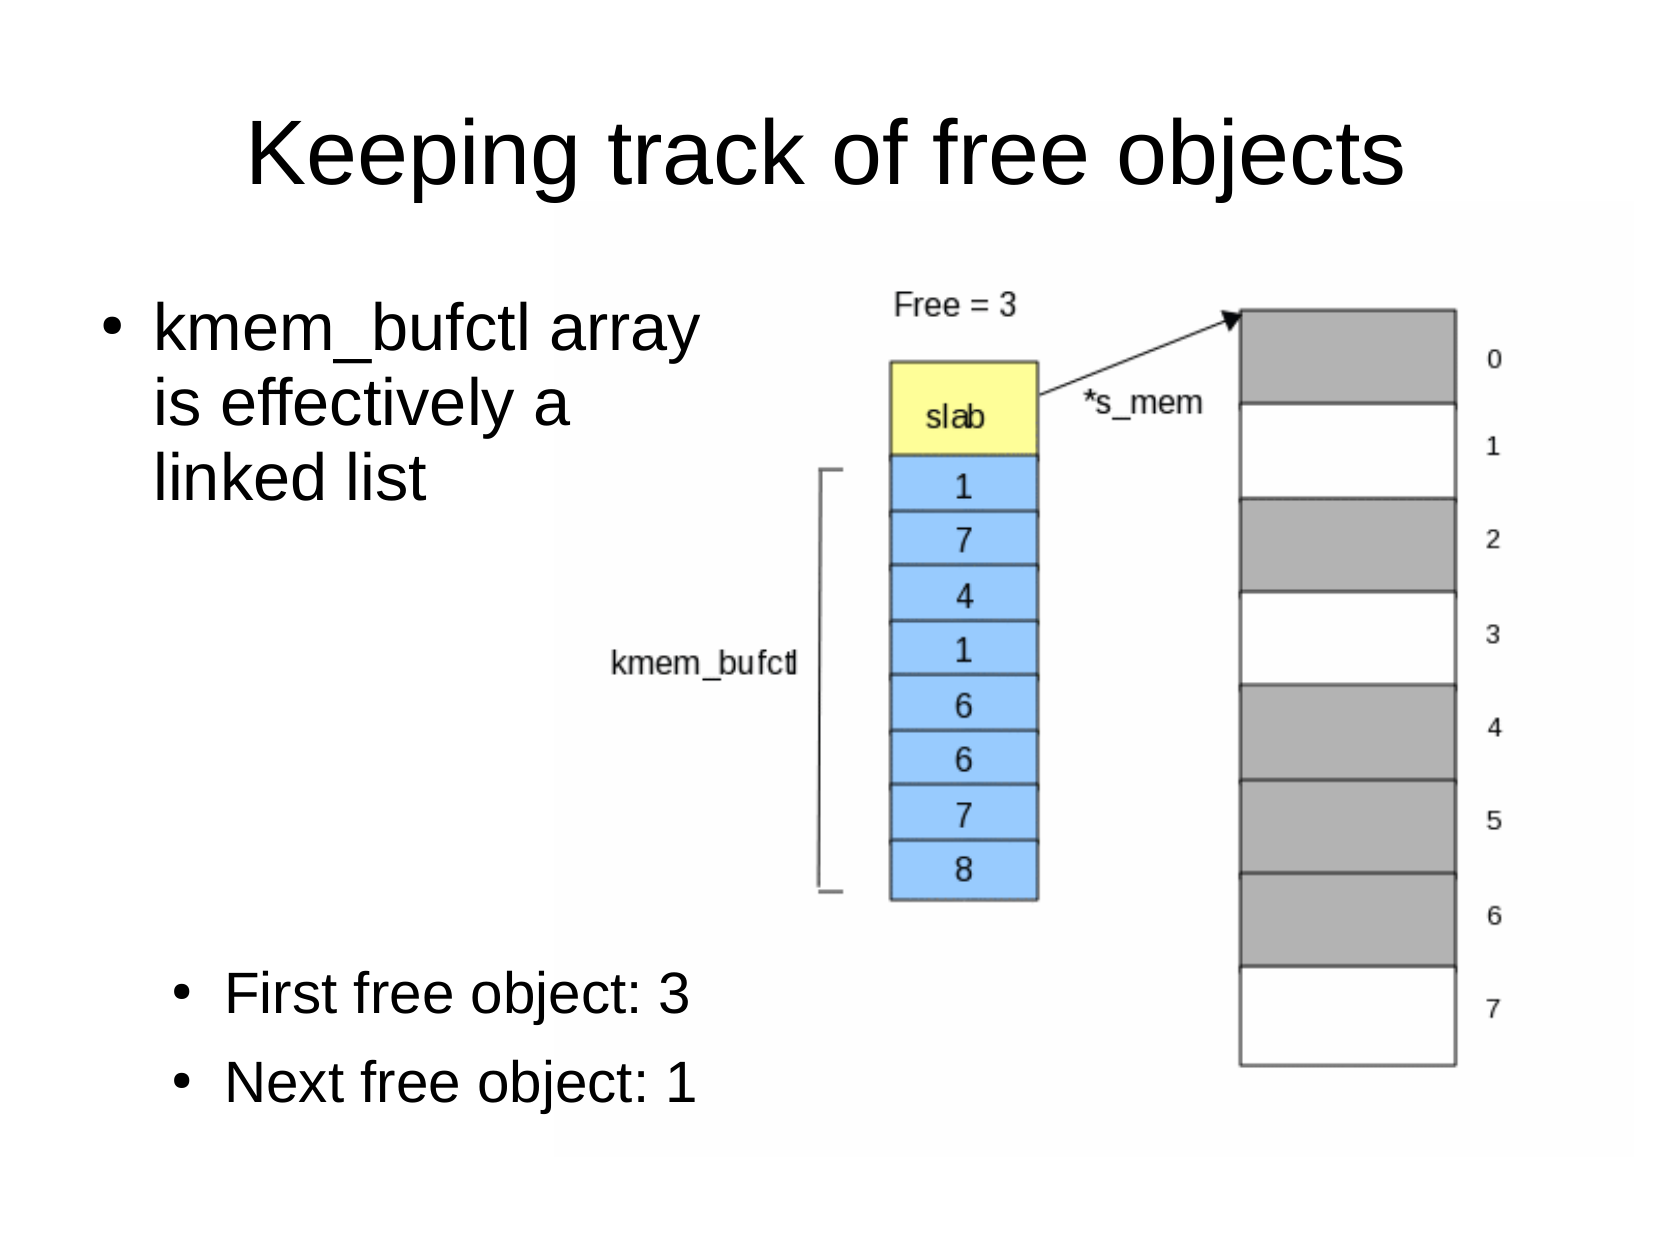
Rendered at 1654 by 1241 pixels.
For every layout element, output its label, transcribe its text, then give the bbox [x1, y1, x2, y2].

list kmem_bufctl array is effectively a linked list First free object: 3 Next free object: 1 [82, 290, 751, 1126]
title Keeping track of free objects [82, 49, 1571, 257]
picture [554, 201, 1634, 1157]
